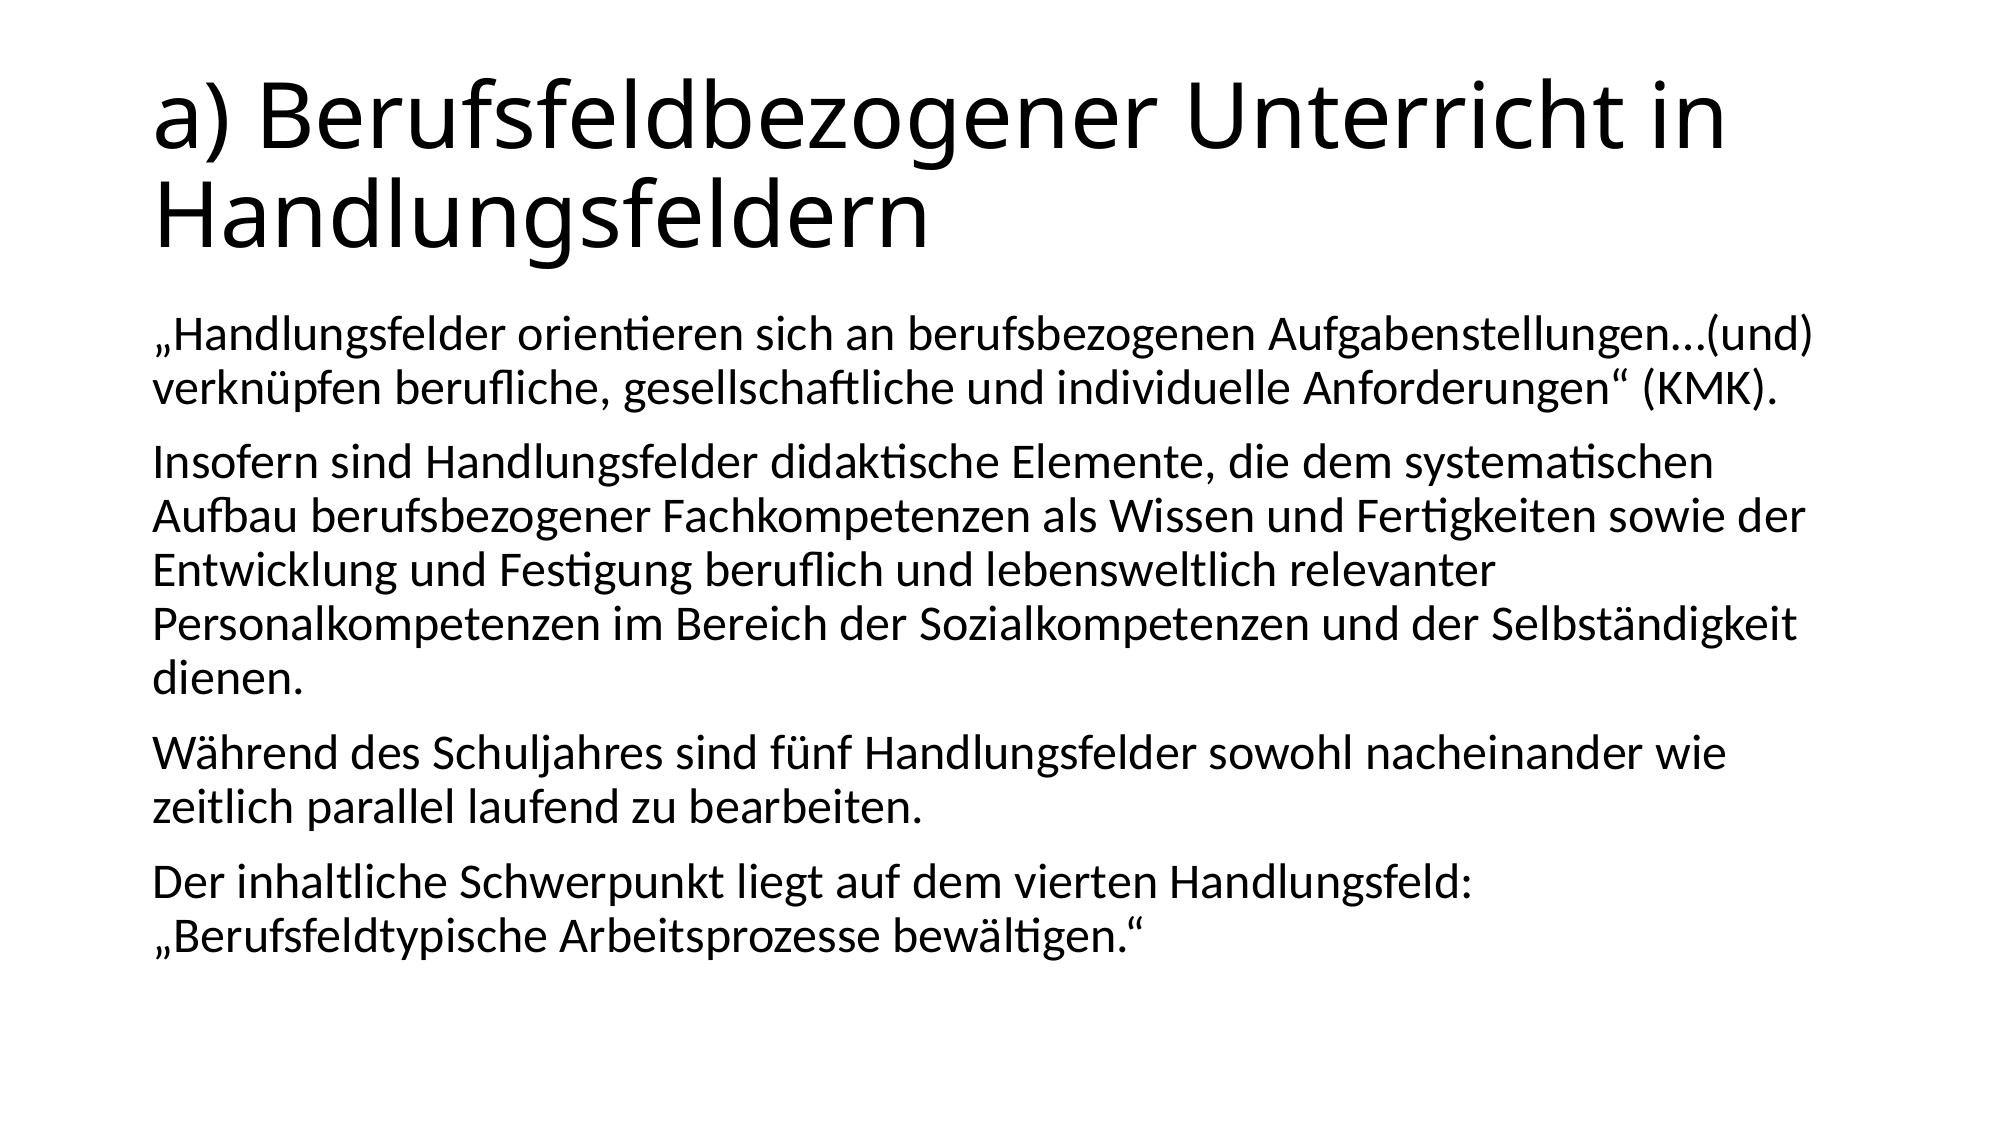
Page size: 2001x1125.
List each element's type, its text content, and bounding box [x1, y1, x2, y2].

list „Handlungsfelder orientieren sich an berufsbezogenen Aufgabenstellungen…(und) verknüpfen berufliche, gesellschaftliche und individuelle Anforderungen“ (KMK). Insofern sind Handlungsfelder didaktische Elemente, die dem systematischen Aufbau berufsbezogener Fachkompetenzen als Wissen und Fertigkeiten sowie der Entwicklung und Festigung beruflich und lebensweltlich relevanter Personalkompetenzen im Bereich der Sozialkompetenzen und der Selbständigkeit dienen. Während des Schuljahres sind fünf Handlungsfelder sowohl nacheinander wie zeitlich parallel laufend zu bearbeiten. Der inhaltliche Schwerpunkt liegt auf dem vierten Handlungsfeld: „Berufsfeldtypische Arbeitsprozesse bewältigen.“ [137, 299, 1863, 1014]
title a) Berufsfeldbezogener Unterricht in Handlungsfeldern [137, 59, 1863, 278]
